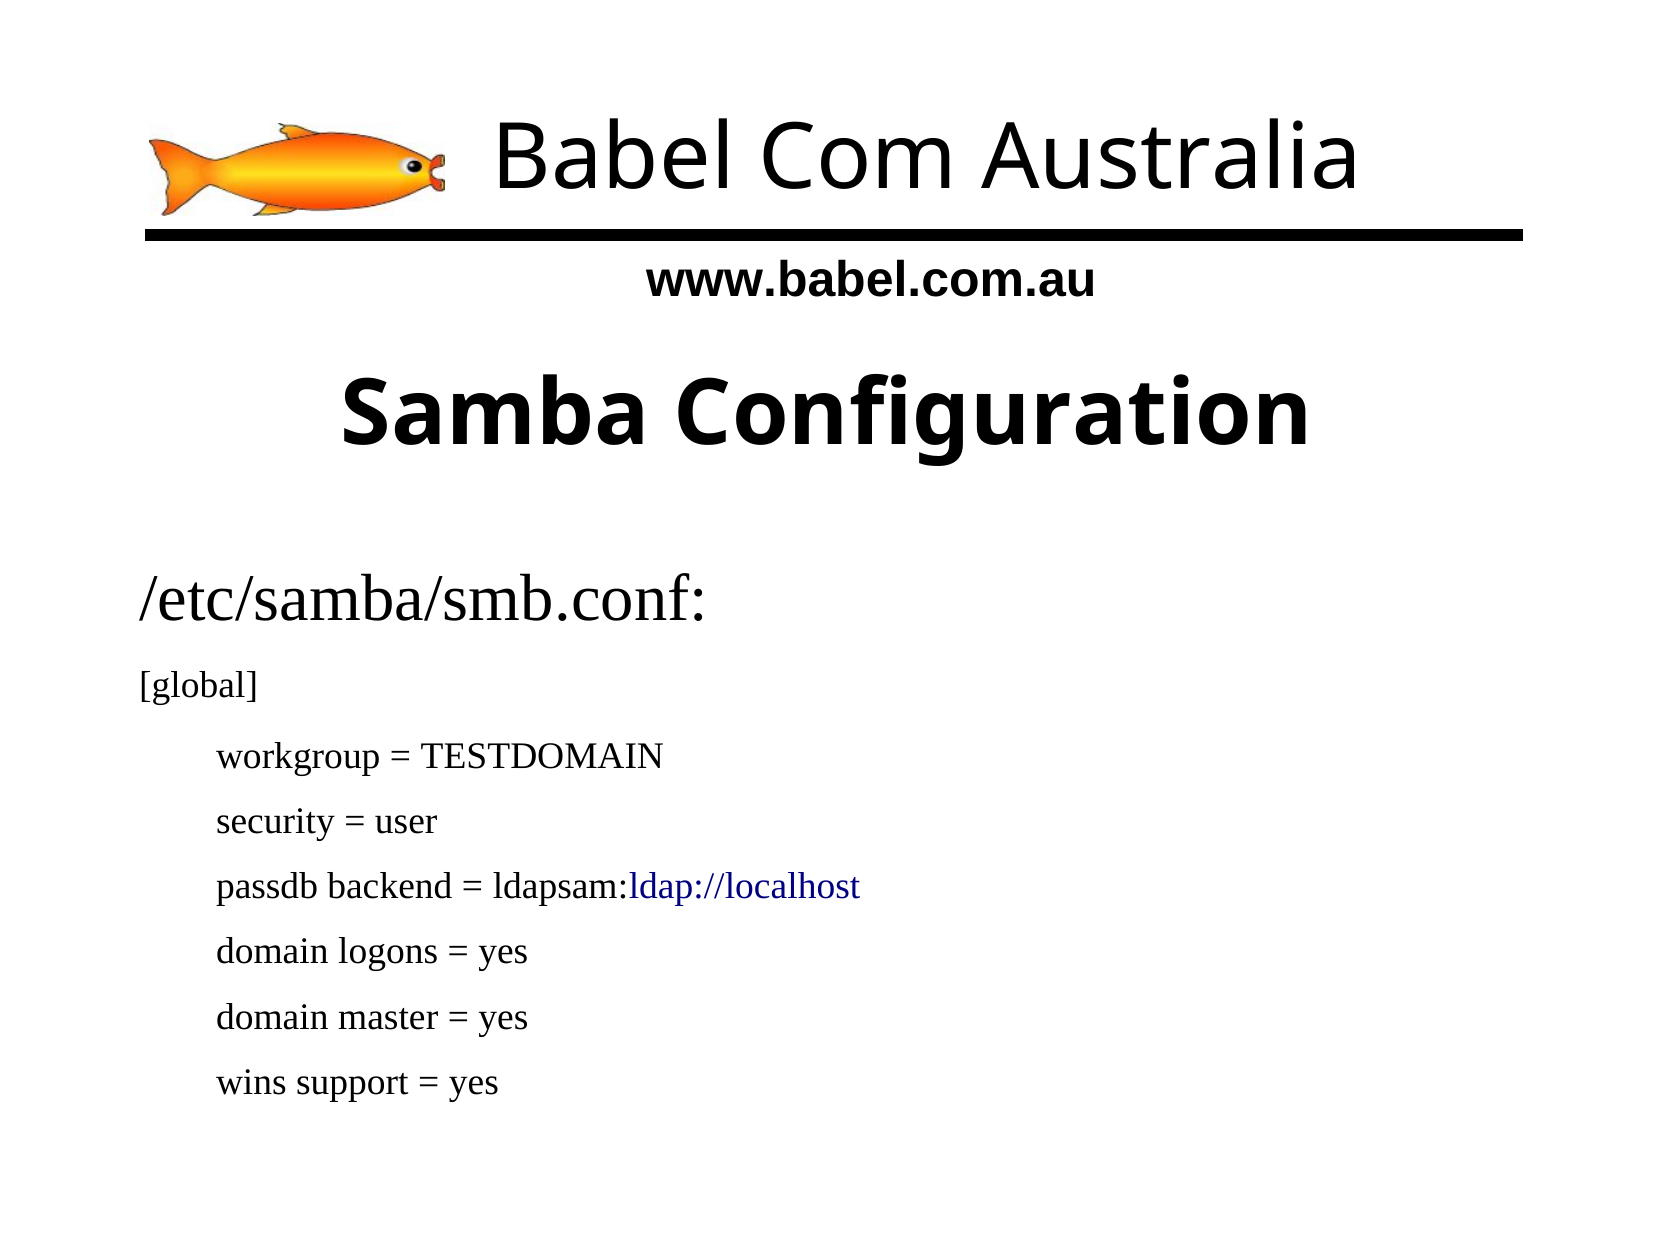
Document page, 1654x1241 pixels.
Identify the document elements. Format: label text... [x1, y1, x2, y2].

title Samba Configuration [126, 322, 1528, 497]
list /etc/samba/smb.conf: [global] workgroup = TESTDOMAIN security = user passdb backend = ldapsam:ldap://localhost domain logons = yes domain master = yes wins support = yes [121, 560, 1534, 1127]
picture [149, 123, 445, 216]
